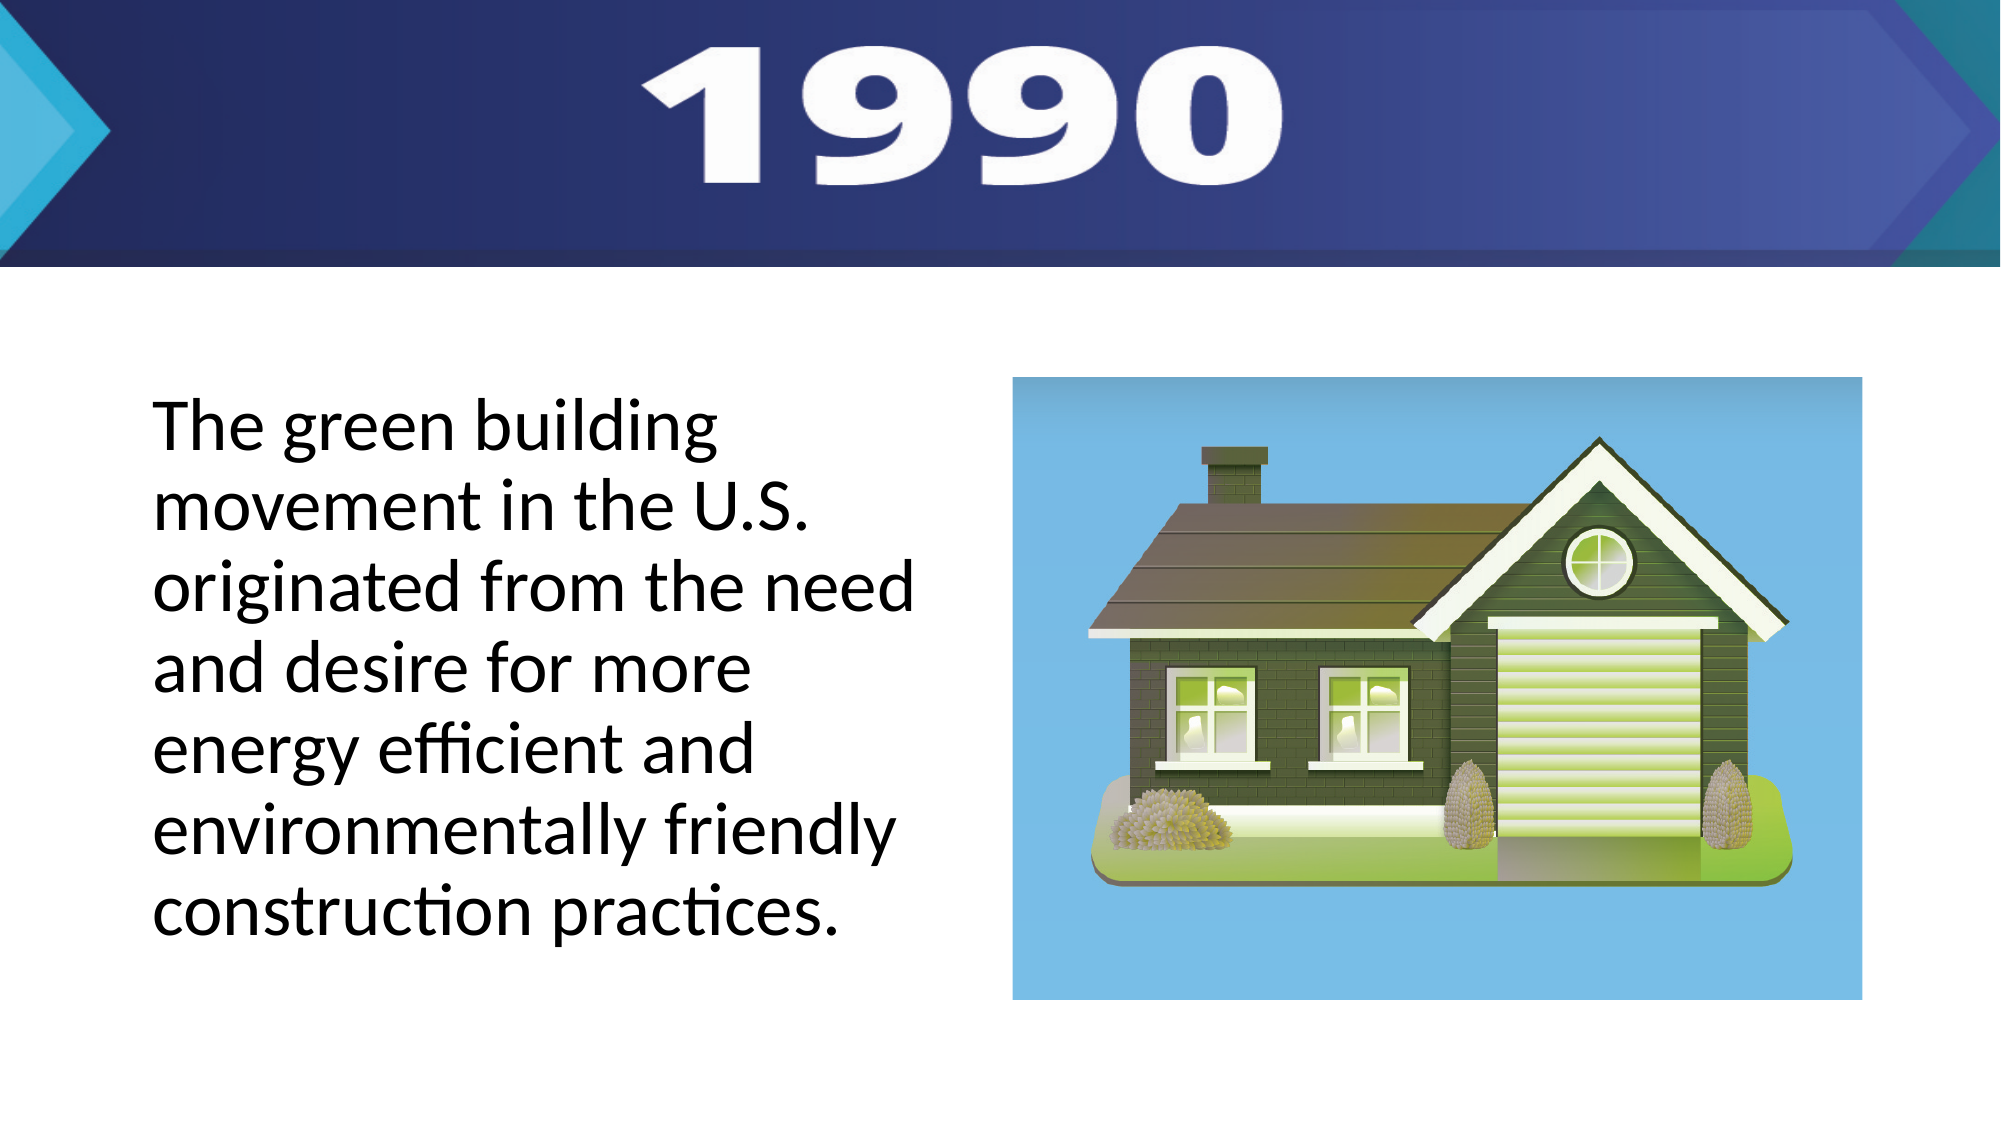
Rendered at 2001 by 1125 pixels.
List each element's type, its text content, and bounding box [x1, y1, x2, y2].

picture [1012, 377, 1863, 1000]
list The green building movement in the U.S. originated from the need and desire for more energy efficient and environmentally friendly construction practices. [137, 377, 988, 1092]
picture [0, 0, 2000, 268]
